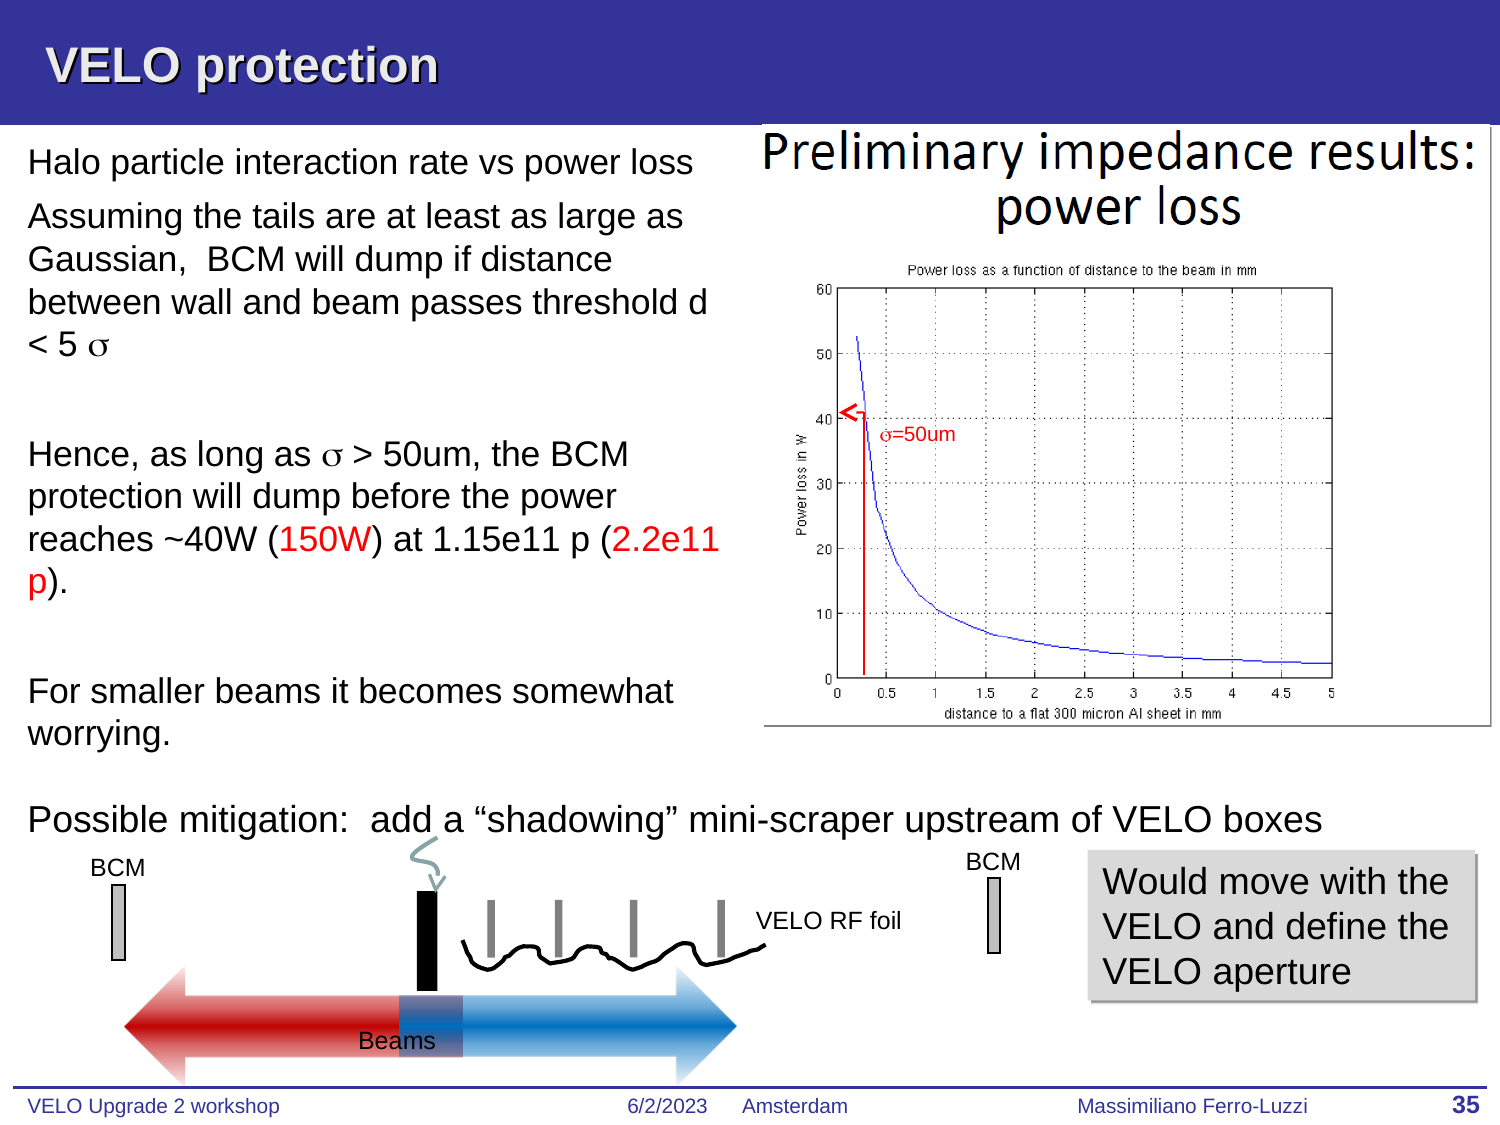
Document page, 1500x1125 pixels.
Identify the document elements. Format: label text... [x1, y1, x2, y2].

title VELO protection [0, 0, 1500, 125]
text_box [629, 899, 638, 958]
text_box VELO RF foil [741, 896, 918, 943]
text_box [987, 883, 1001, 954]
text_box BCM [75, 844, 161, 890]
picture [124, 965, 737, 1088]
text_box Beams [343, 1016, 452, 1063]
list Halo particle interaction rate vs power loss Assuming the tails are at least as large as Gaussian, BCM will dump if distance between wall and beam passes threshold d < 5  Hence, as long as  > 50um, the BCM protection will dump before the power reaches ~40W (150W) at 1.15e11 p (2.2e11 p). For smaller beams it becomes somewhat worrying. [12, 131, 751, 763]
picture [762, 124, 1490, 725]
text_box =50um [864, 412, 971, 453]
text_box Possible mitigation: add a “shadowing” mini-scraper upstream of VELO boxes [12, 787, 1375, 1076]
text_box [487, 900, 495, 958]
text_box [112, 890, 125, 960]
text_box [416, 891, 438, 965]
text_box [717, 899, 725, 958]
text_box [554, 899, 563, 958]
text_box Would move with the VELO and define the VELO aperture [1087, 849, 1476, 1001]
text_box BCM [950, 837, 1037, 883]
